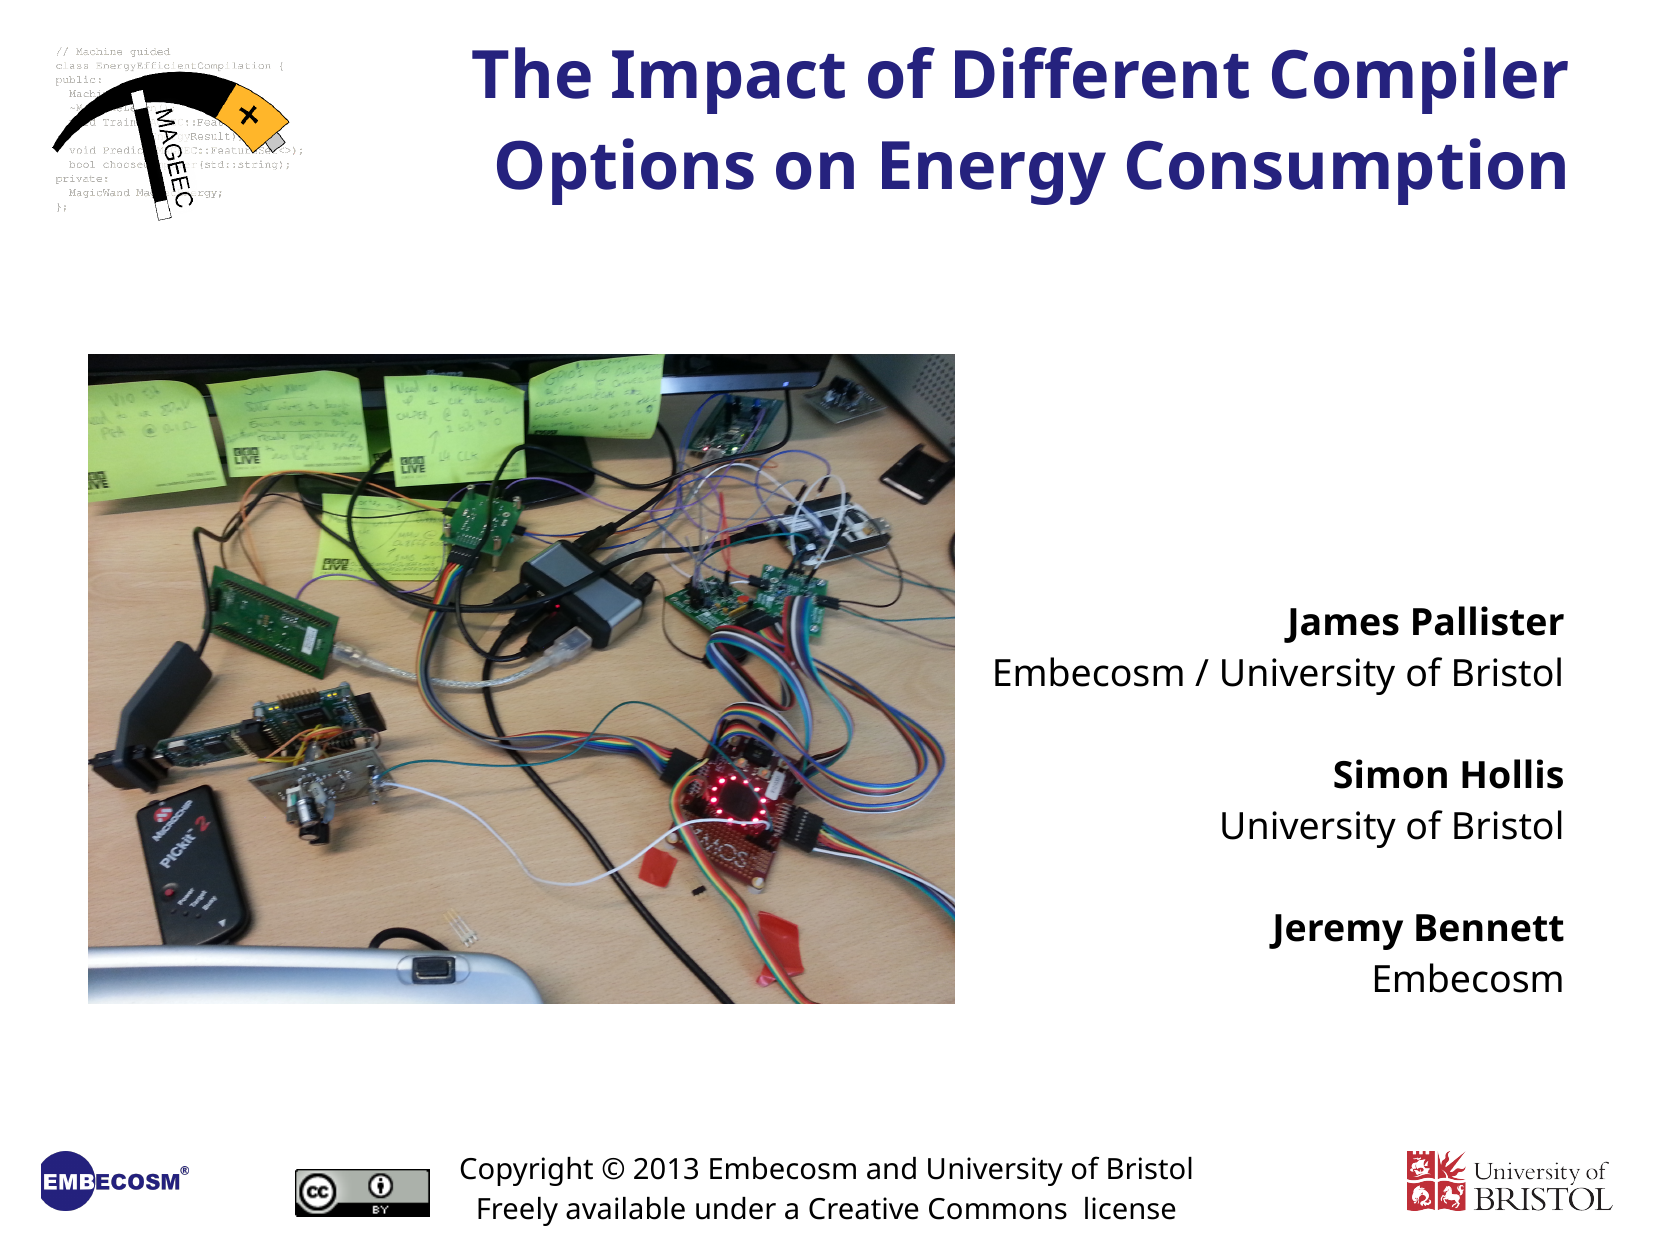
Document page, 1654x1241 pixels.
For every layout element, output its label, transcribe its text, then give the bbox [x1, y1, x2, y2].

picture [1407, 1151, 1613, 1211]
picture [41, 1151, 189, 1211]
title The Impact of Different Compiler Options on Energy Consumption [326, 31, 1571, 205]
picture [88, 354, 955, 1004]
text_box James Pallister Embecosm / University of Bristol Simon Hollis University of Bristol Jeremy Bennett Embecosm [974, 590, 1565, 1004]
picture [295, 1169, 430, 1217]
picture [52, 47, 302, 225]
